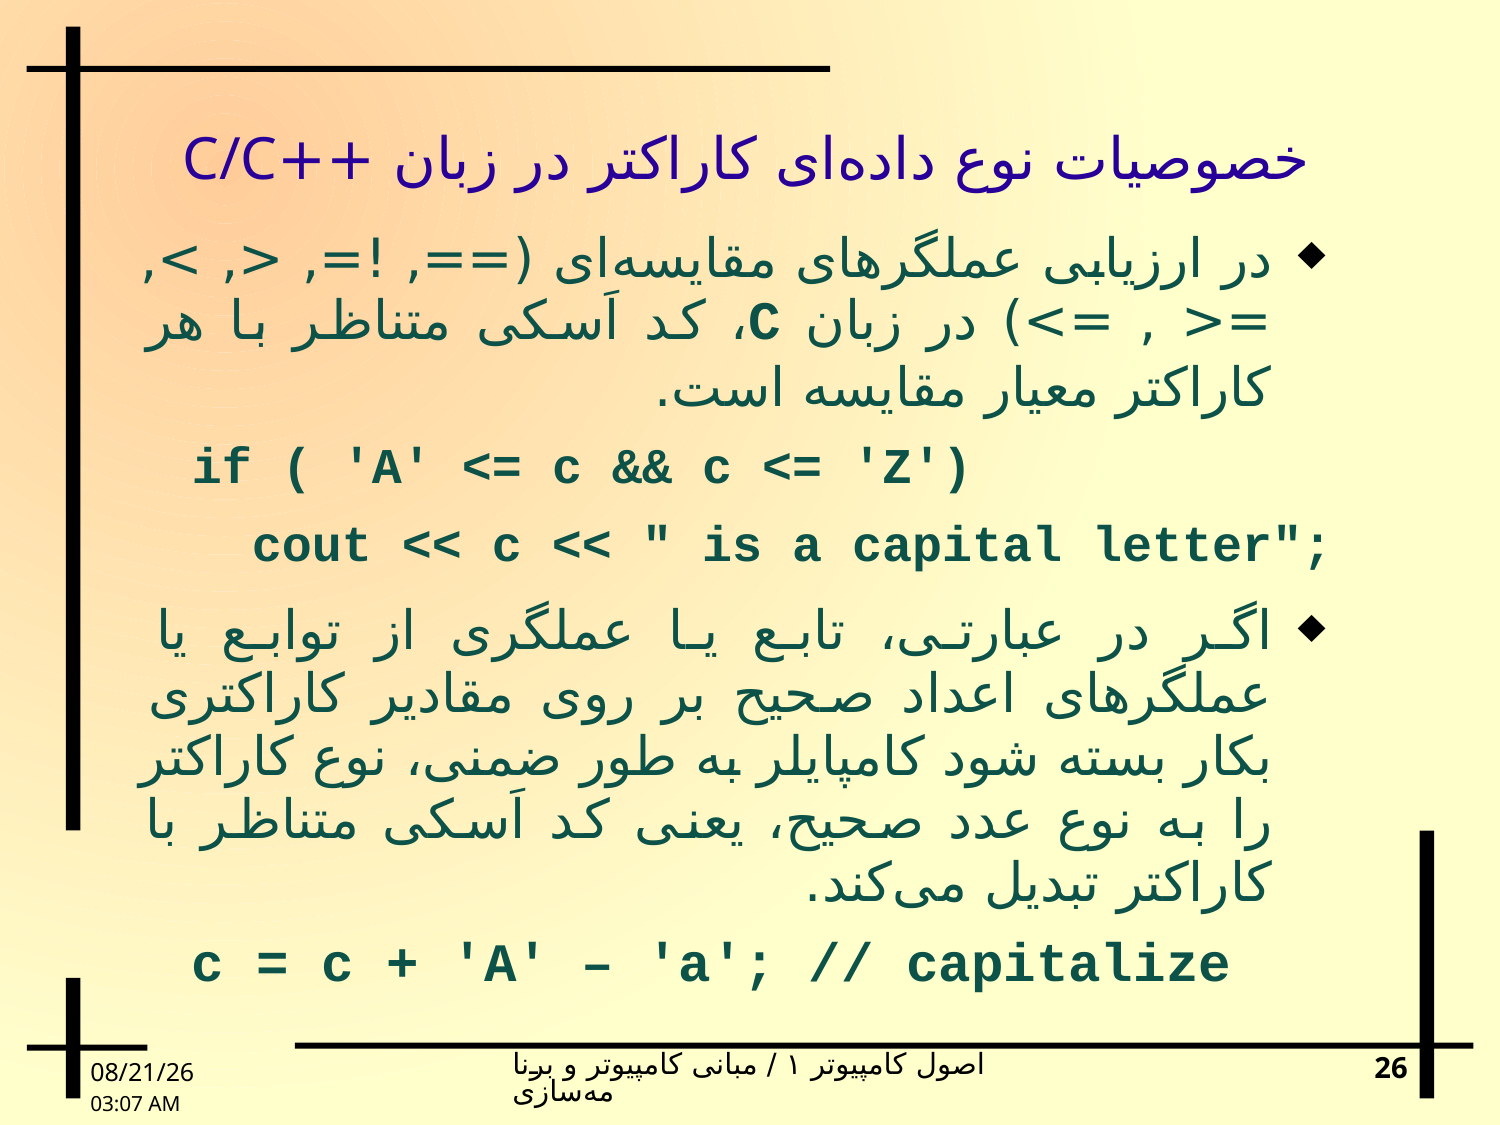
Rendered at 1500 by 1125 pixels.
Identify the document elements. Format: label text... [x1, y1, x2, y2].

list در ارزیابی عملگرهای مقایسه‌ای (==, !=, <, >, =< , =>) در زبان C، کد اَسکی متناظر با هر کاراکتر معیار مقایسه است. if ( 'A' <= c && c <= 'Z') cout << c << " is a capital letter"; اگر در عبارتی، تابع یا عملگری از توابع یا عملگرهای اعداد صحیح بر روی مقادیر کاراکتری بکار بسته شود کامپایلر به طور ضمنی، نوع کاراکتر را به نوع عدد صحیح، یعنی کد اَسکی متناظر با کاراکتر تبدیل می‌کند. c = c + 'A' – 'a'; // capitalize [139, 226, 1397, 999]
title خصوصیات نوع داده‌ای کاراکتر در زبان ++C/C [131, 96, 1361, 217]
